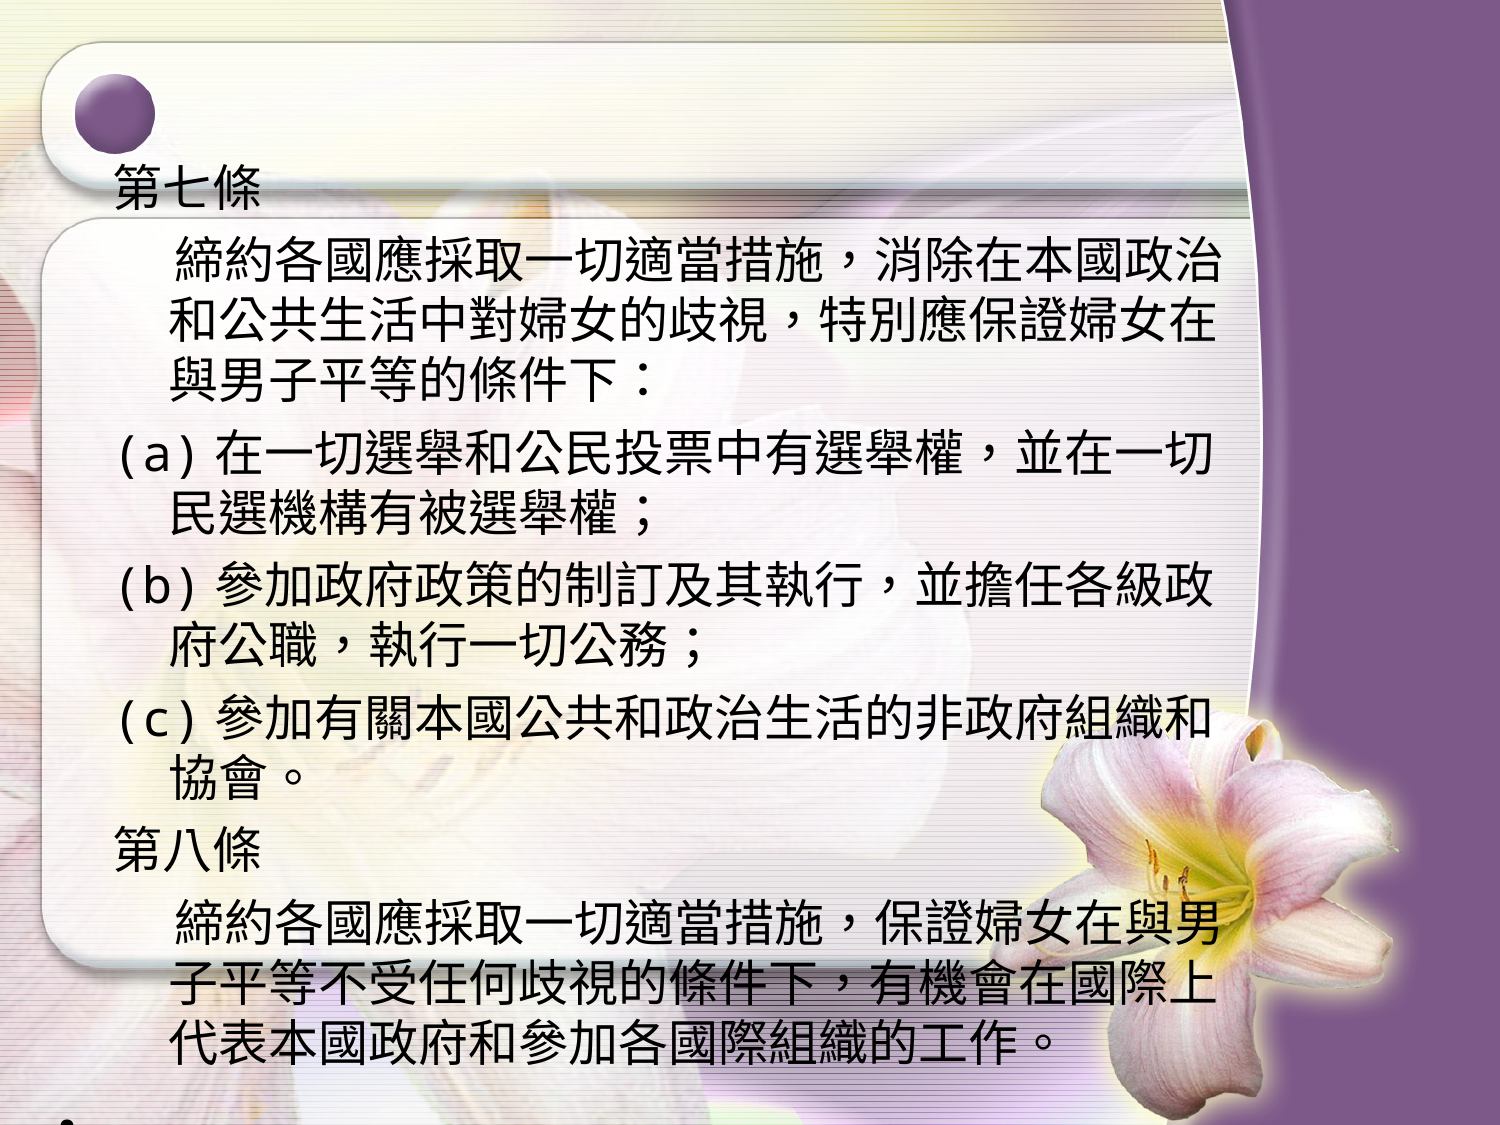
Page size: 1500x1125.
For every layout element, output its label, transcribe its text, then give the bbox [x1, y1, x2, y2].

list 第七條 締約各國應採取一切適當措施，消除在本國政治和公共生活中對婦女的歧視，特別應保證婦女在與男子平等的條件下： (a)在一切選舉和公民投票中有選舉權，並在一切民選機構有被選舉權； (b)參加政府政策的制訂及其執行，並擔任各級政府公職，執行一切公務； (c)參加有關本國公共和政治生活的非政府組織和協會。 第八條 締約各國應採取一切適當措施，保證婦女在與男子平等不受任何歧視的條件下，有機會在國際上代表本國政府和參加各國際組織的工作。 [41, 148, 1247, 1083]
